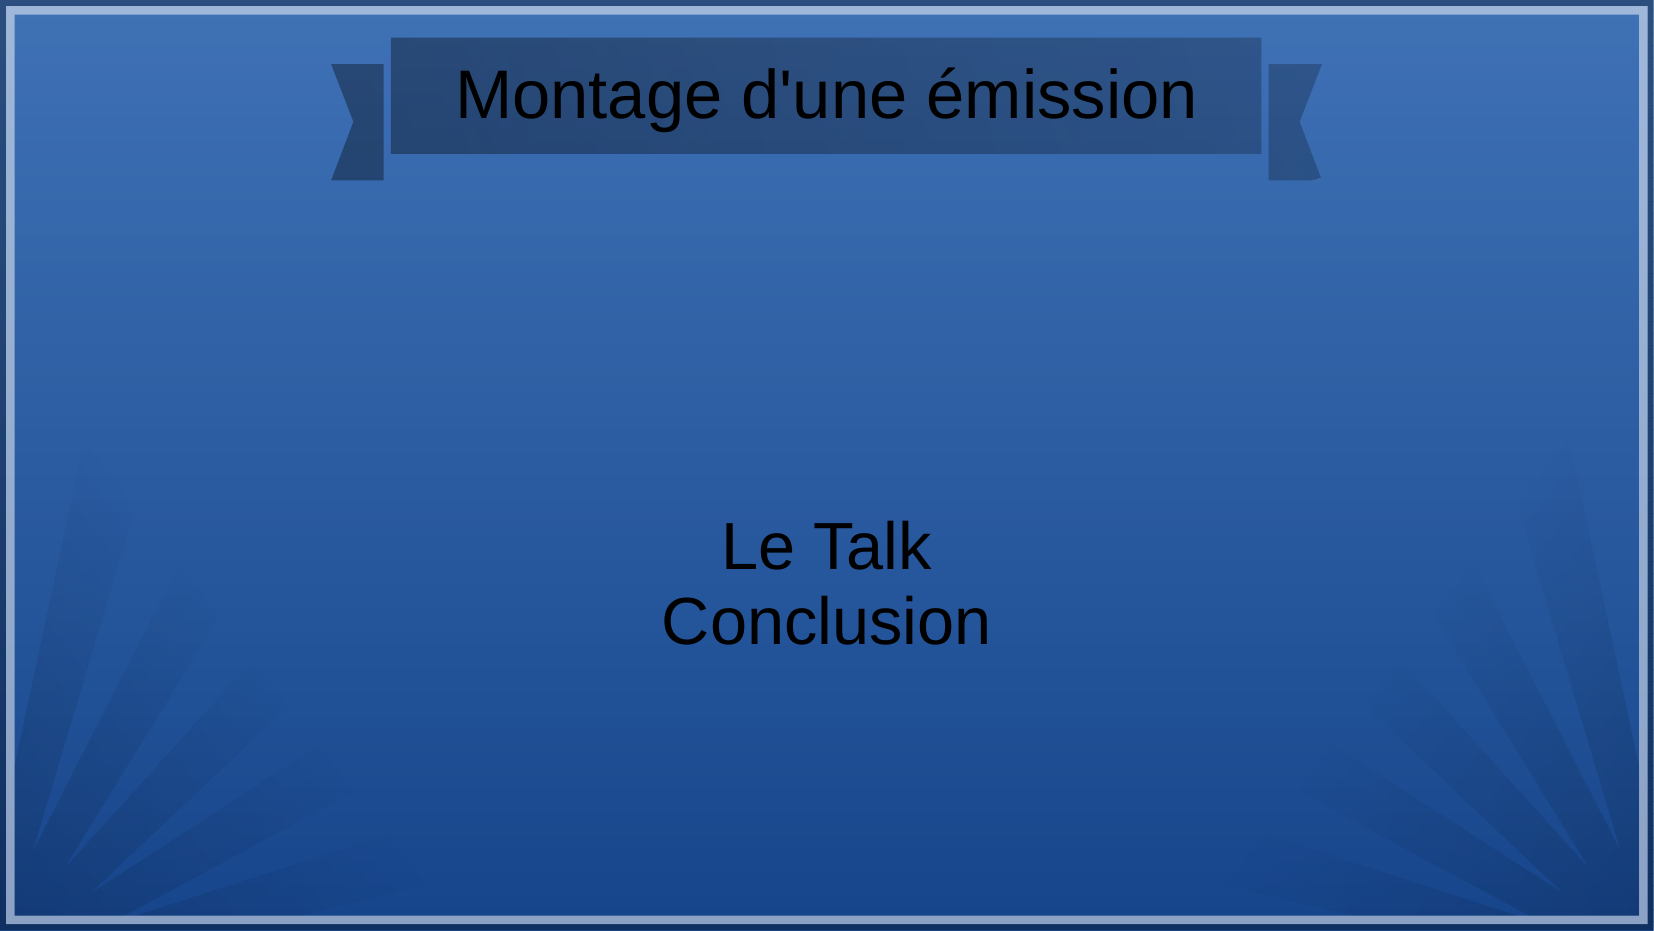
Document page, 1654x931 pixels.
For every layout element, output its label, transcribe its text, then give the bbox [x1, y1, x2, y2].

title Montage d'une émission [389, 35, 1264, 154]
subtitle Le Talk Conclusion [82, 224, 1571, 931]
